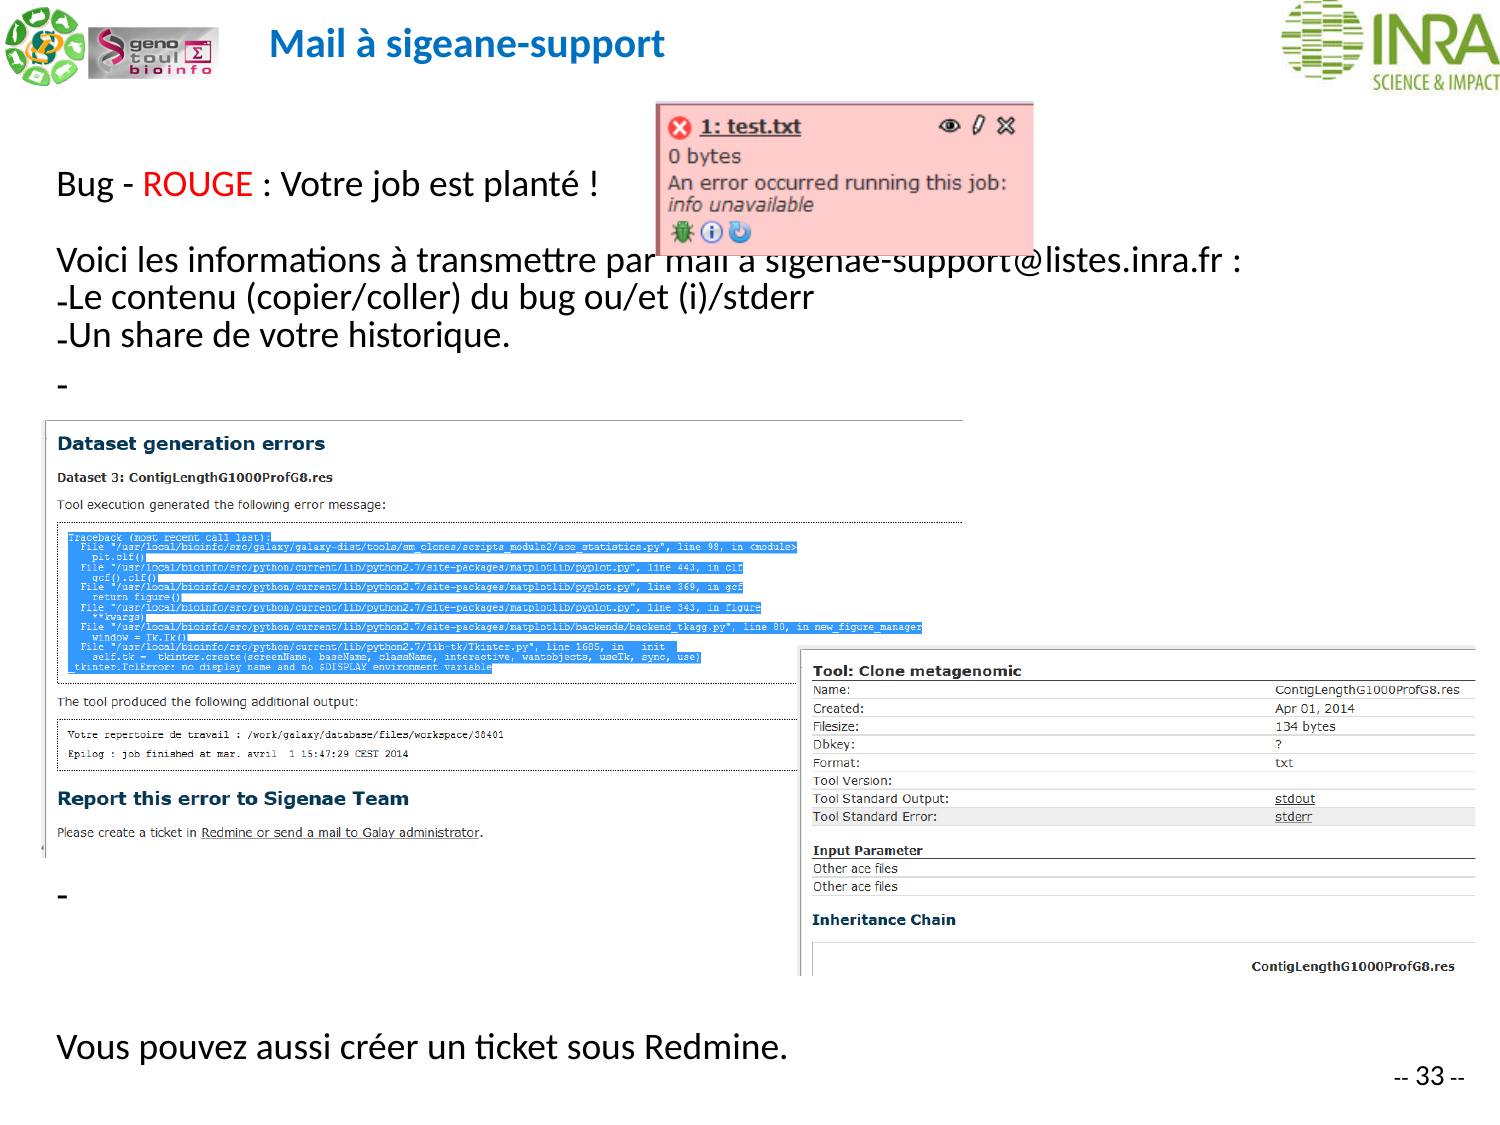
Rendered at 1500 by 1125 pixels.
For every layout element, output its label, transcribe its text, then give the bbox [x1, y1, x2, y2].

text_box Bug - ROUGE : Votre job est planté ! Voici les informations à transmettre par mail à sigenae-support@listes.inra.fr : Le contenu (copier/coller) du bug ou/et (i)/stderr Un share de votre historique. Vous pouvez aussi créer un ticket sous Redmine. [41, 858, 1471, 1101]
picture [41, 420, 1476, 976]
text_box Mail à sigeane-support [253, 19, 1270, 86]
text_box Bug - ROUGE : Votre job est planté ! Voici les informations à transmettre par mail à sigenae-support@listes.inra.fr : Le contenu (copier/coller) du bug ou/et (i)/stderr Un share de votre historique. Vous pouvez aussi créer un ticket sous Redmine. [41, 160, 1471, 645]
picture [655, 101, 1034, 256]
